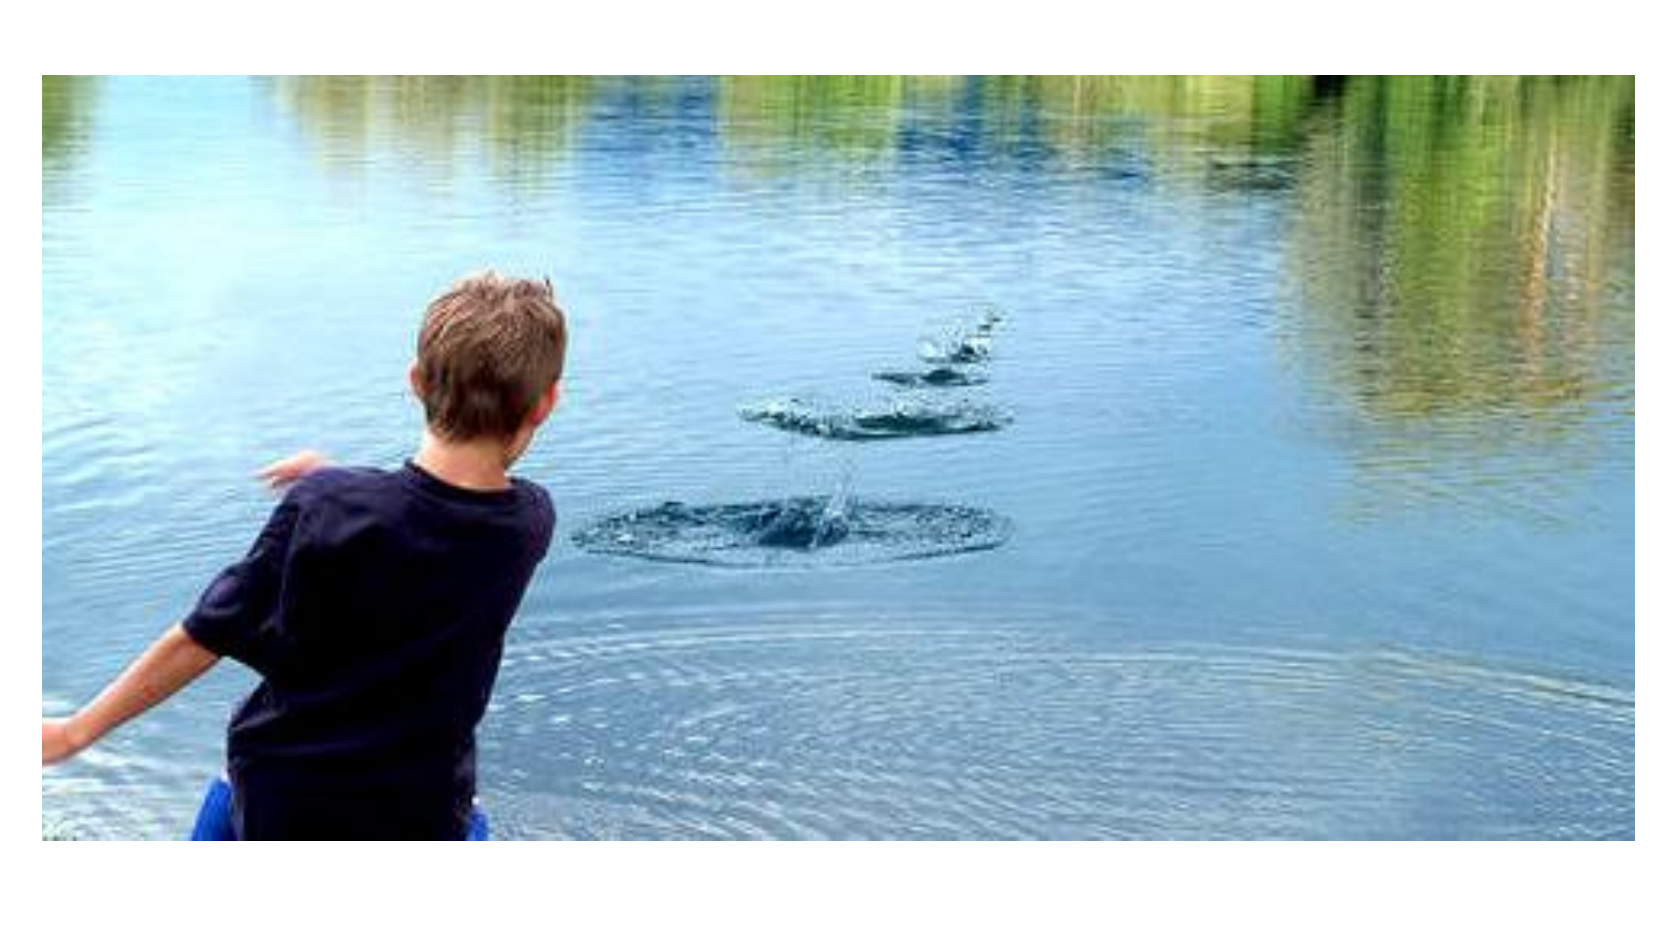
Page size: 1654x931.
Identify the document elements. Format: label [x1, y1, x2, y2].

picture [42, 75, 1635, 841]
